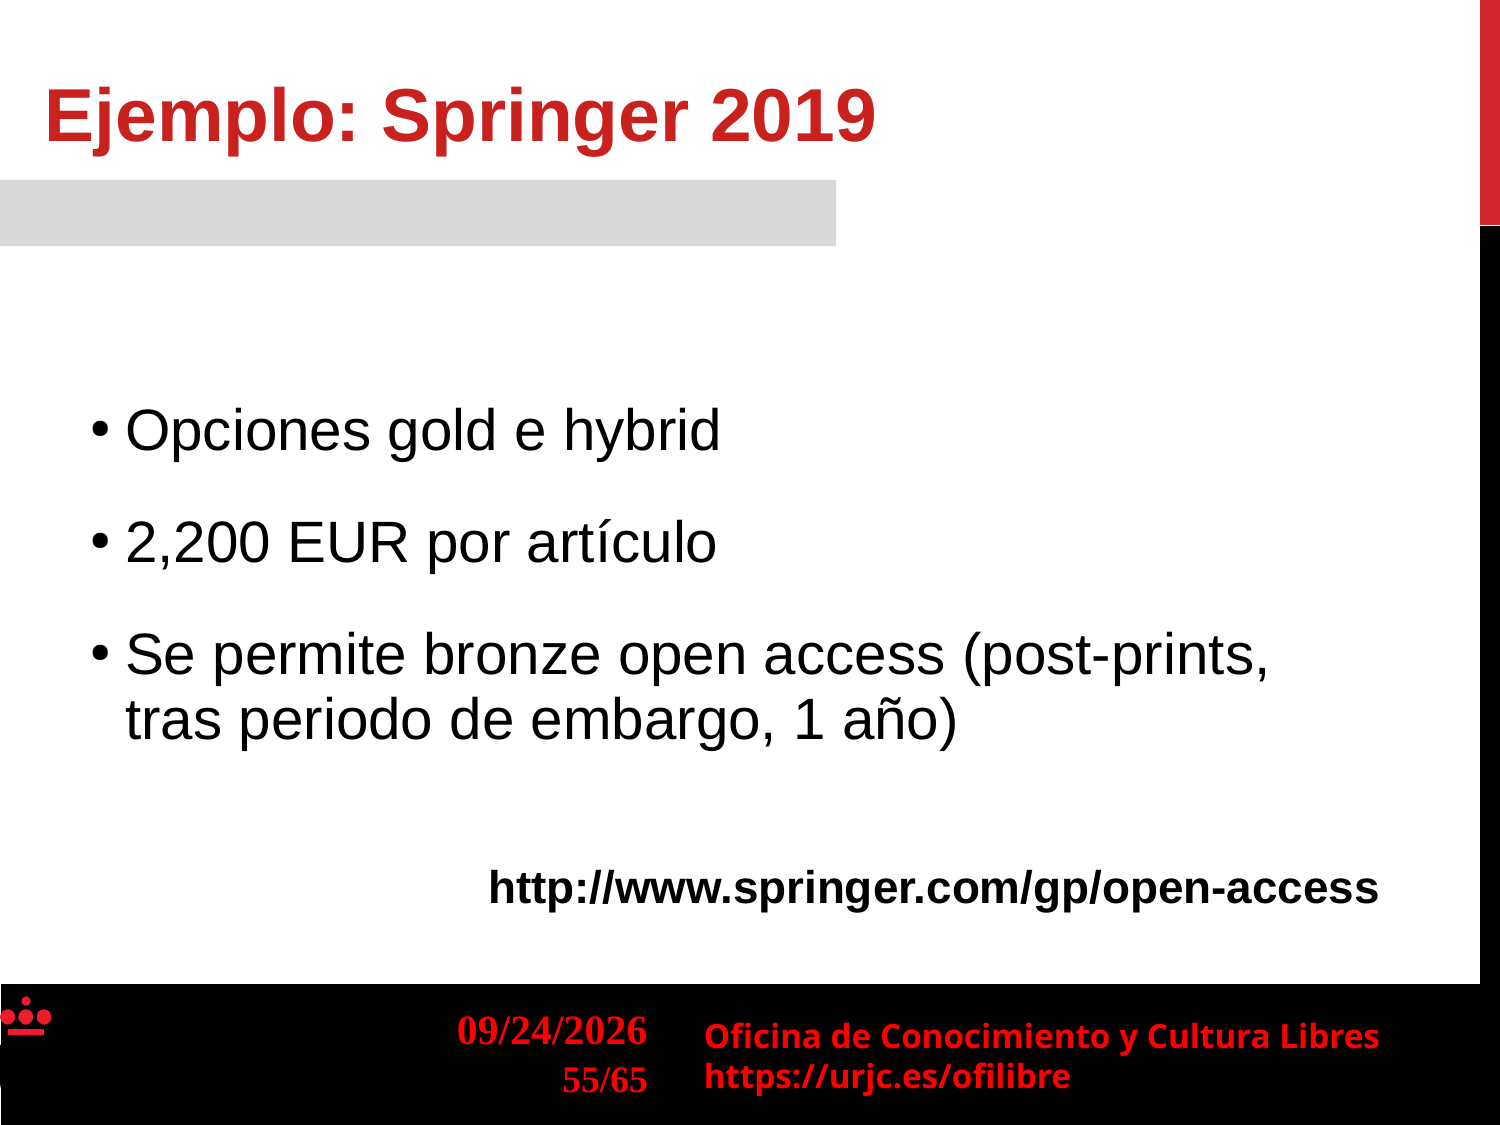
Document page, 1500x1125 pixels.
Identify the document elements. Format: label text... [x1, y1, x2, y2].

title [75, 15, 1425, 172]
text_box Opciones gold e hybrid 2,200 EUR por artículo Se permite bronze open access (post-prints, tras periodo de embargo, 1 año) [75, 390, 1351, 760]
text_box http://www.springer.com/gp/open-access [45, 855, 1396, 922]
text_box Ejemplo: Springer 2019 [30, 66, 1036, 249]
